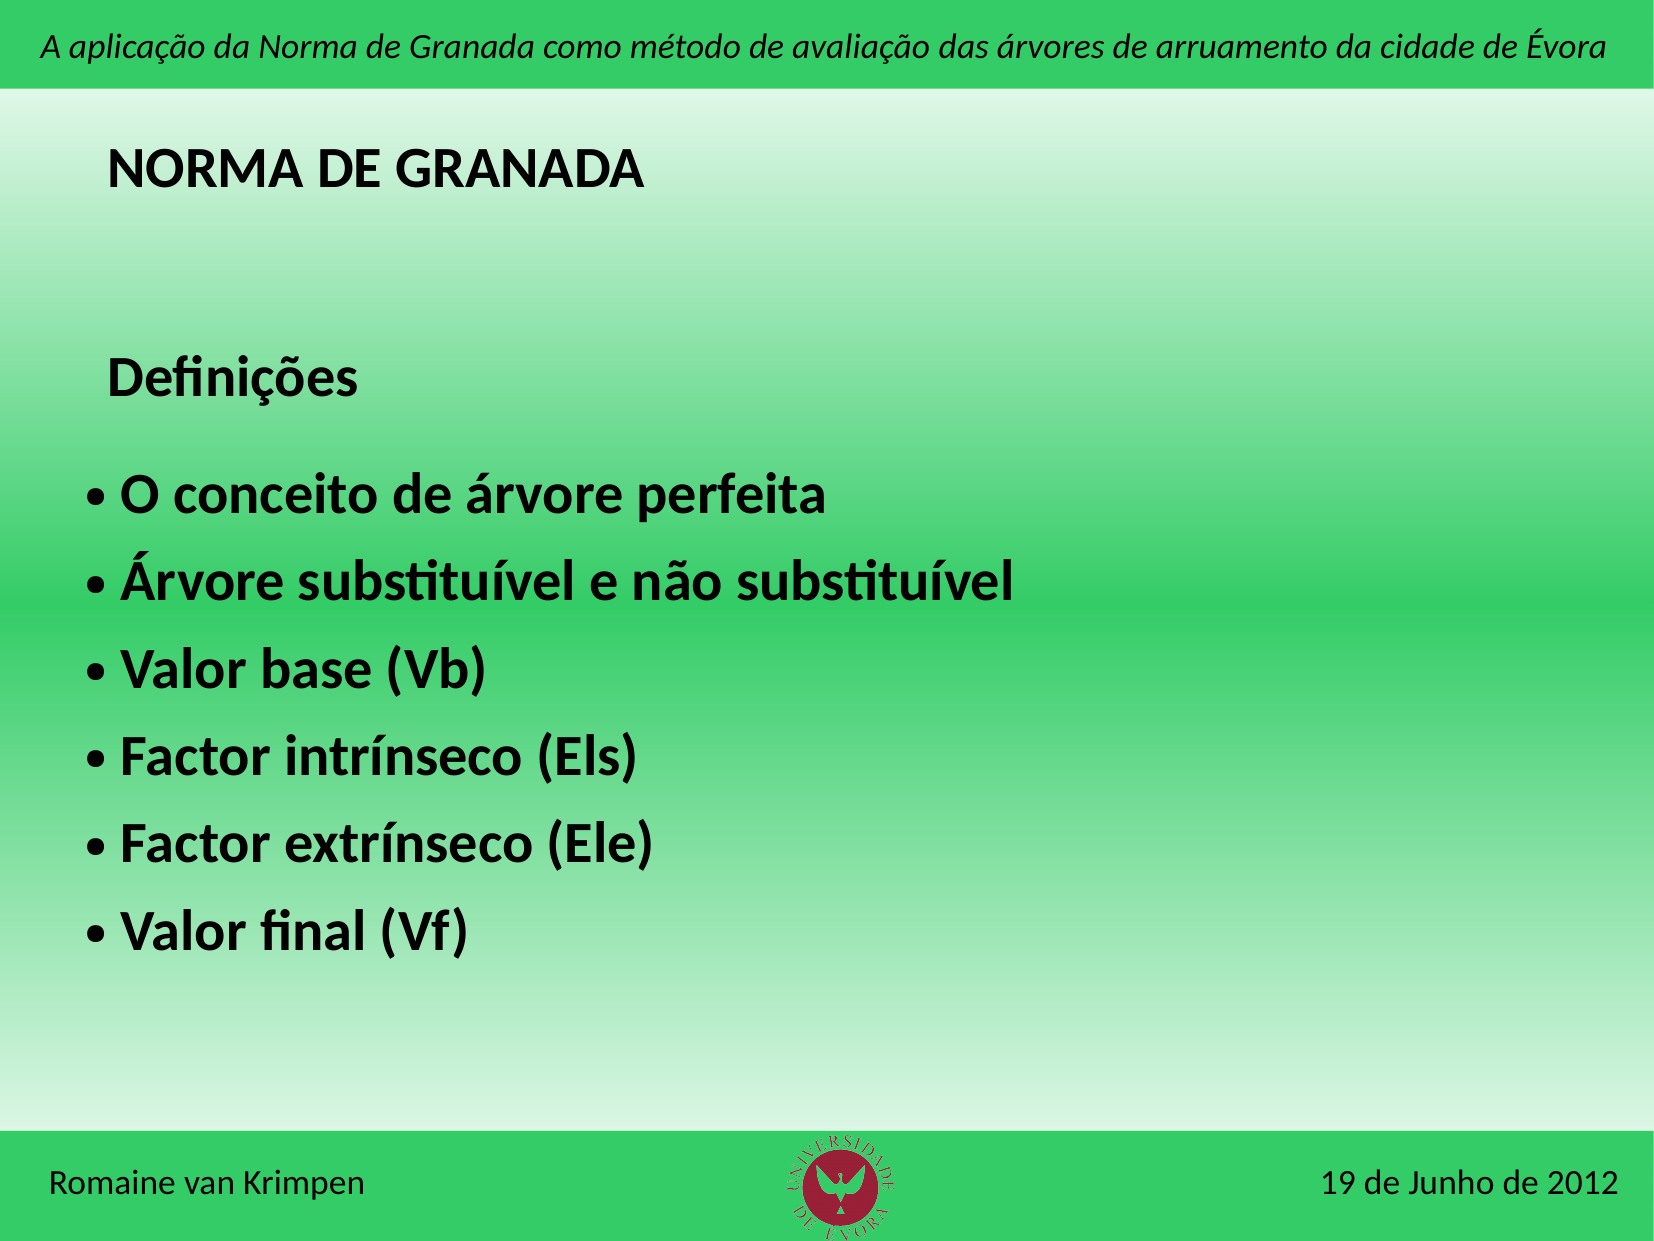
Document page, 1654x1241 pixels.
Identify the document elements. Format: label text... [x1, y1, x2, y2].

text_box Definições O conceito de árvore perfeita Árvore substituível e não substituível Valor base (Vb) Factor intrínseco (Els) Factor extrínseco (Ele) Valor final (Vf) [78, 283, 1587, 1034]
text_box NORMA DE GRANADA [78, 132, 1587, 214]
picture [787, 1135, 894, 1241]
